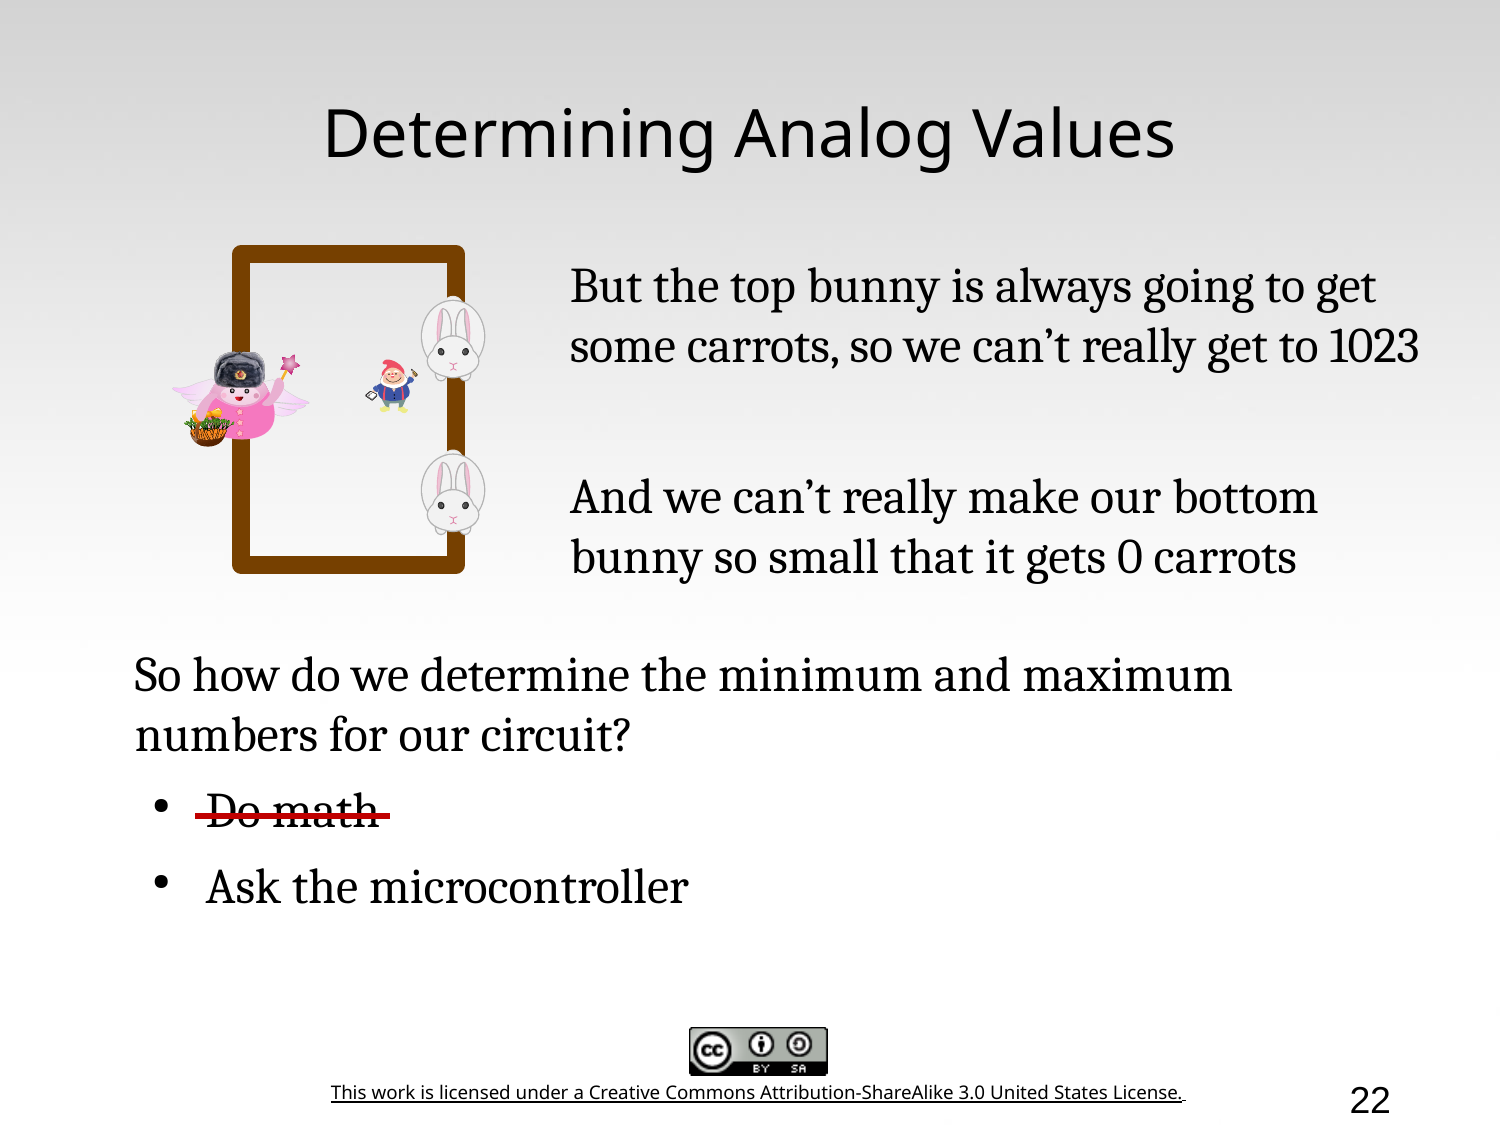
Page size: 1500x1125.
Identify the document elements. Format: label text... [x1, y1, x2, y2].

list So how do we determine the minimum and maximum numbers for our circuit? Do math Ask the microcontroller [120, 634, 1396, 975]
list But the top bunny is always going to get some carrots, so we can’t really get to 1023 And we can’t really make our bottom bunny so small that it gets 0 carrots [555, 244, 1441, 585]
title Determining Analog Values [112, 37, 1388, 225]
picture [0, 0, 1500, 1125]
